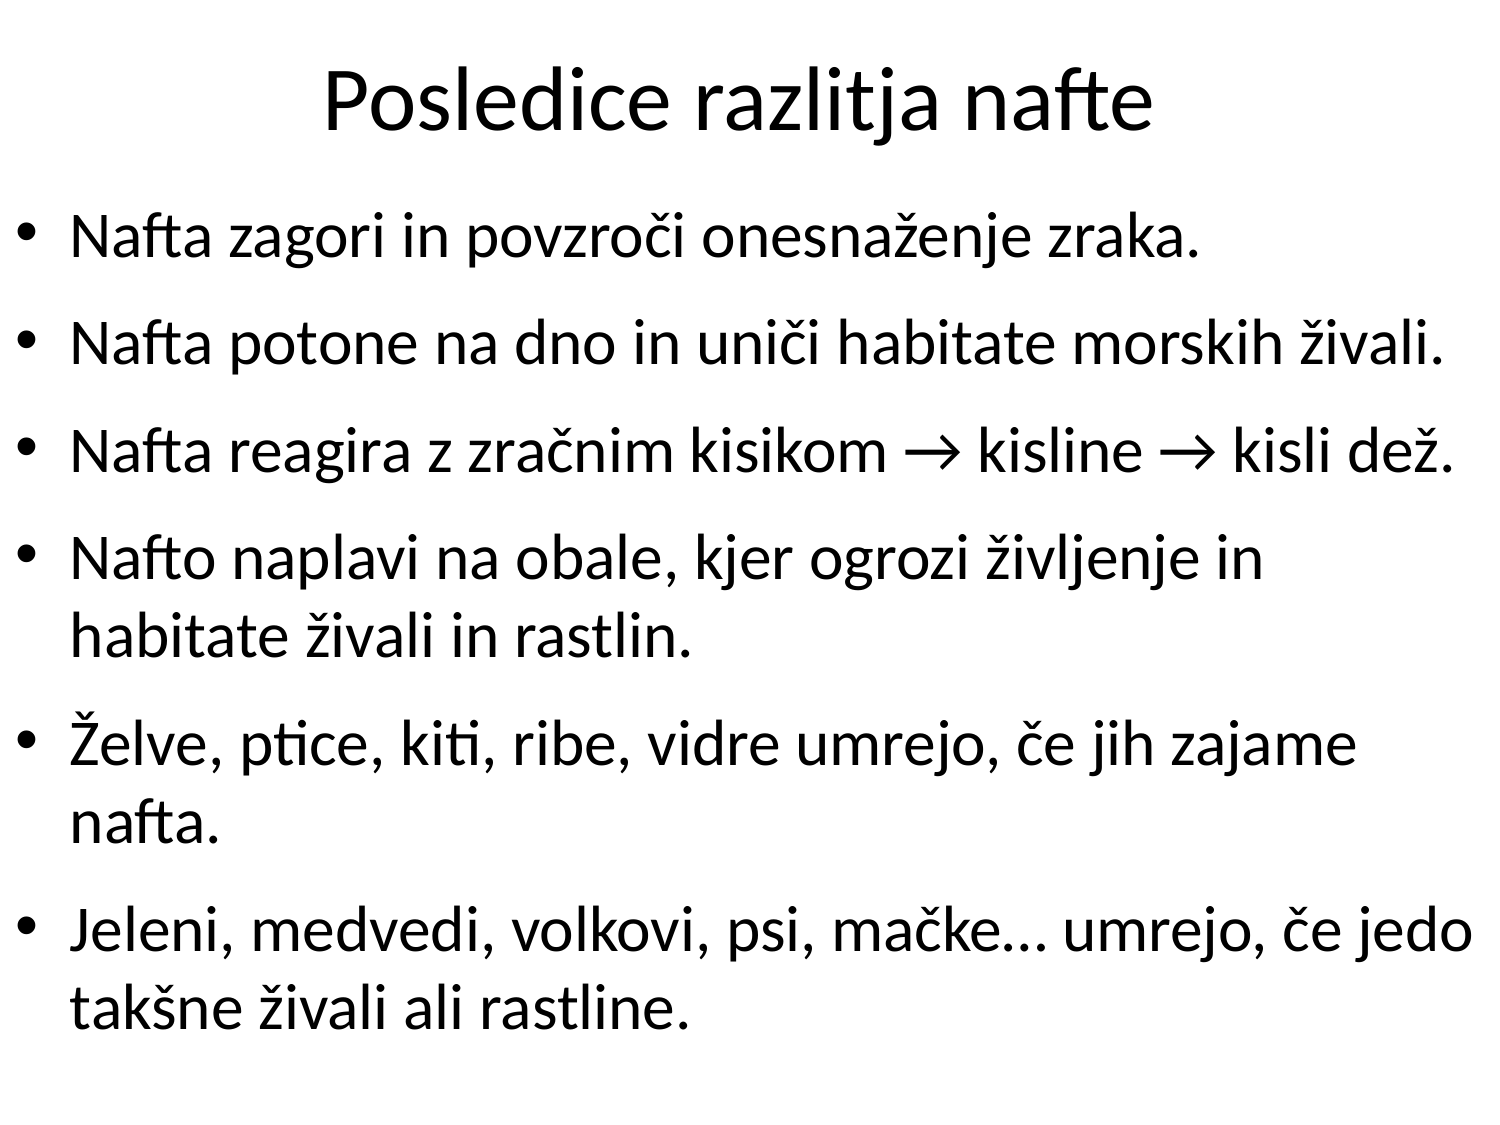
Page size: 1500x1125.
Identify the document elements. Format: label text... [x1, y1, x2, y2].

title Posledice razlitja nafte [64, 0, 1415, 184]
list Nafta zagori in povzroči onesnaženje zraka. Nafta potone na dno in uniči habitate morskih živali. Nafta reagira z zračnim kisikom → kisline → kisli dež. Nafto naplavi na obale, kjer ogrozi življenje in habitate živali in rastlin. Želve, ptice, kiti, ribe, vidre umrejo, če jih zajame nafta. Jeleni, medvedi, volkovi, psi, mačke… umrejo, če jedo takšne živali ali rastline. [0, 184, 1500, 1125]
